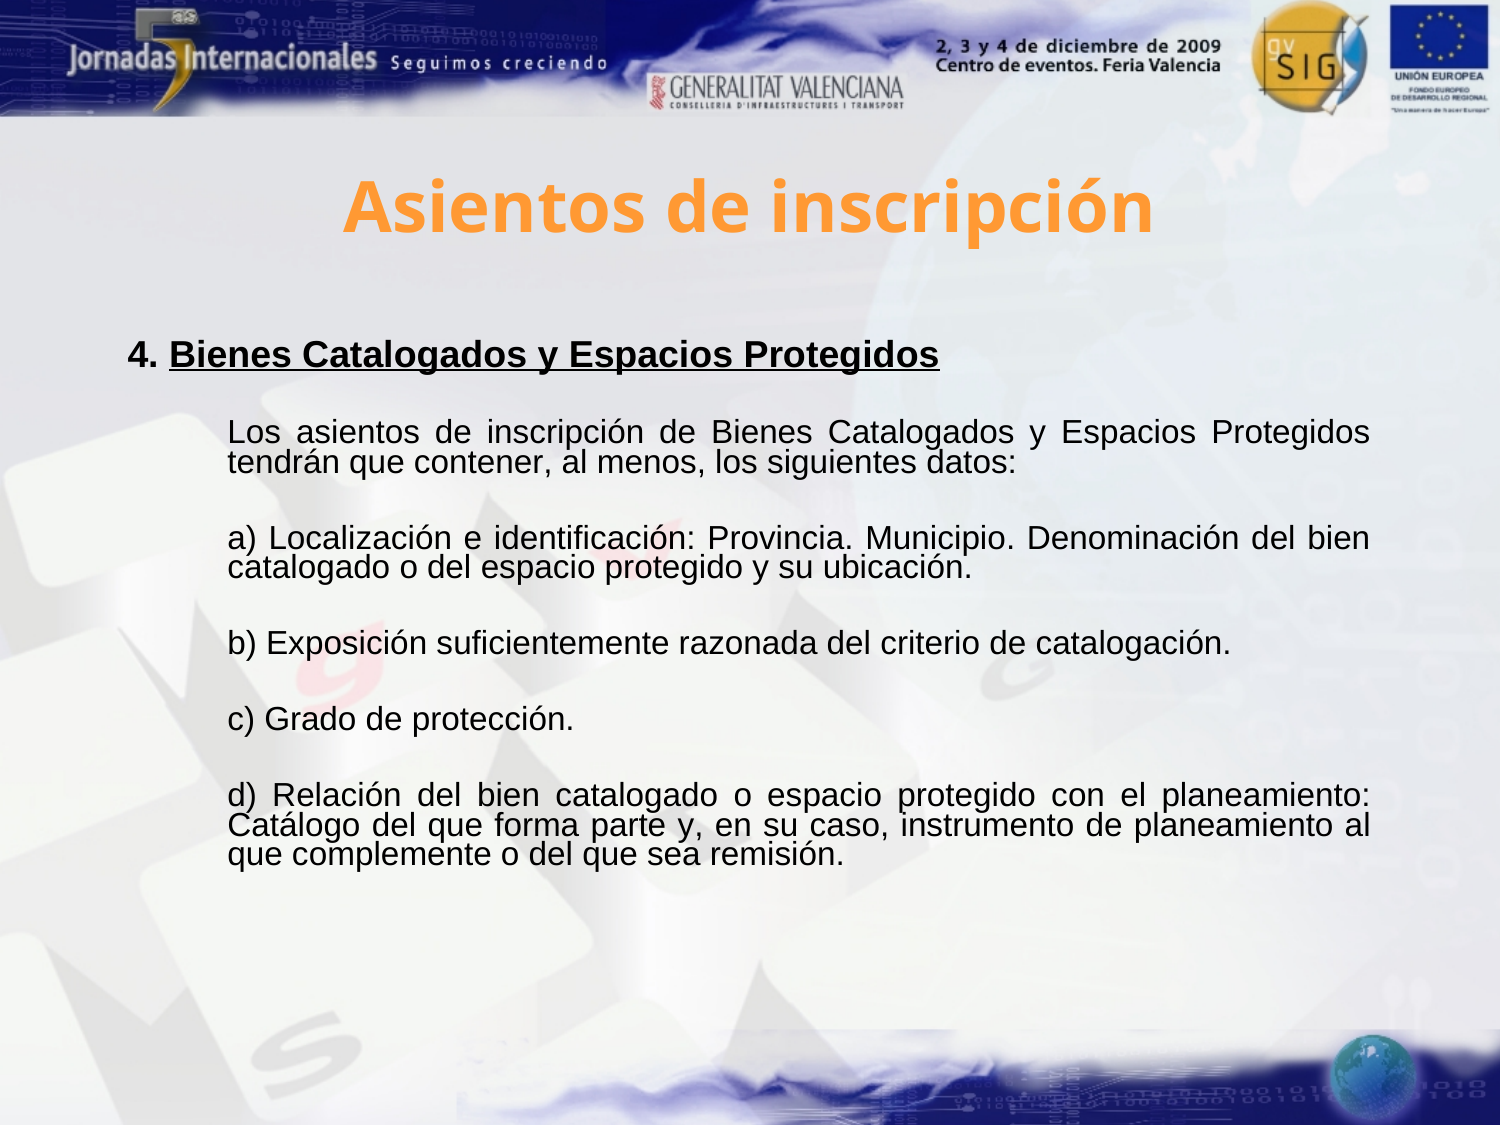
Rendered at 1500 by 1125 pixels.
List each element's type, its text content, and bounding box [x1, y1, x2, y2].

list 4. Bienes Catalogados y Espacios Protegidos Los asientos de inscripción de Bienes Catalogados y Espacios Protegidos tendrán que contener, al menos, los siguientes datos: a) Localización e identificación: Provincia. Municipio. Denominación del bien catalogado o del espacio protegido y su ubicación. b) Exposición suficientemente razonada del criterio de catalogación. c) Grado de protección. d) Relación del bien catalogado o espacio protegido con el planeamiento: Catálogo del que forma parte y, en su caso, instrumento de planeamiento al que complemente o del que sea remisión. [112, 286, 1388, 1032]
picture [0, 0, 1500, 139]
picture [0, 270, 1500, 1125]
text_box Asientos de inscripción [0, 139, 1500, 270]
